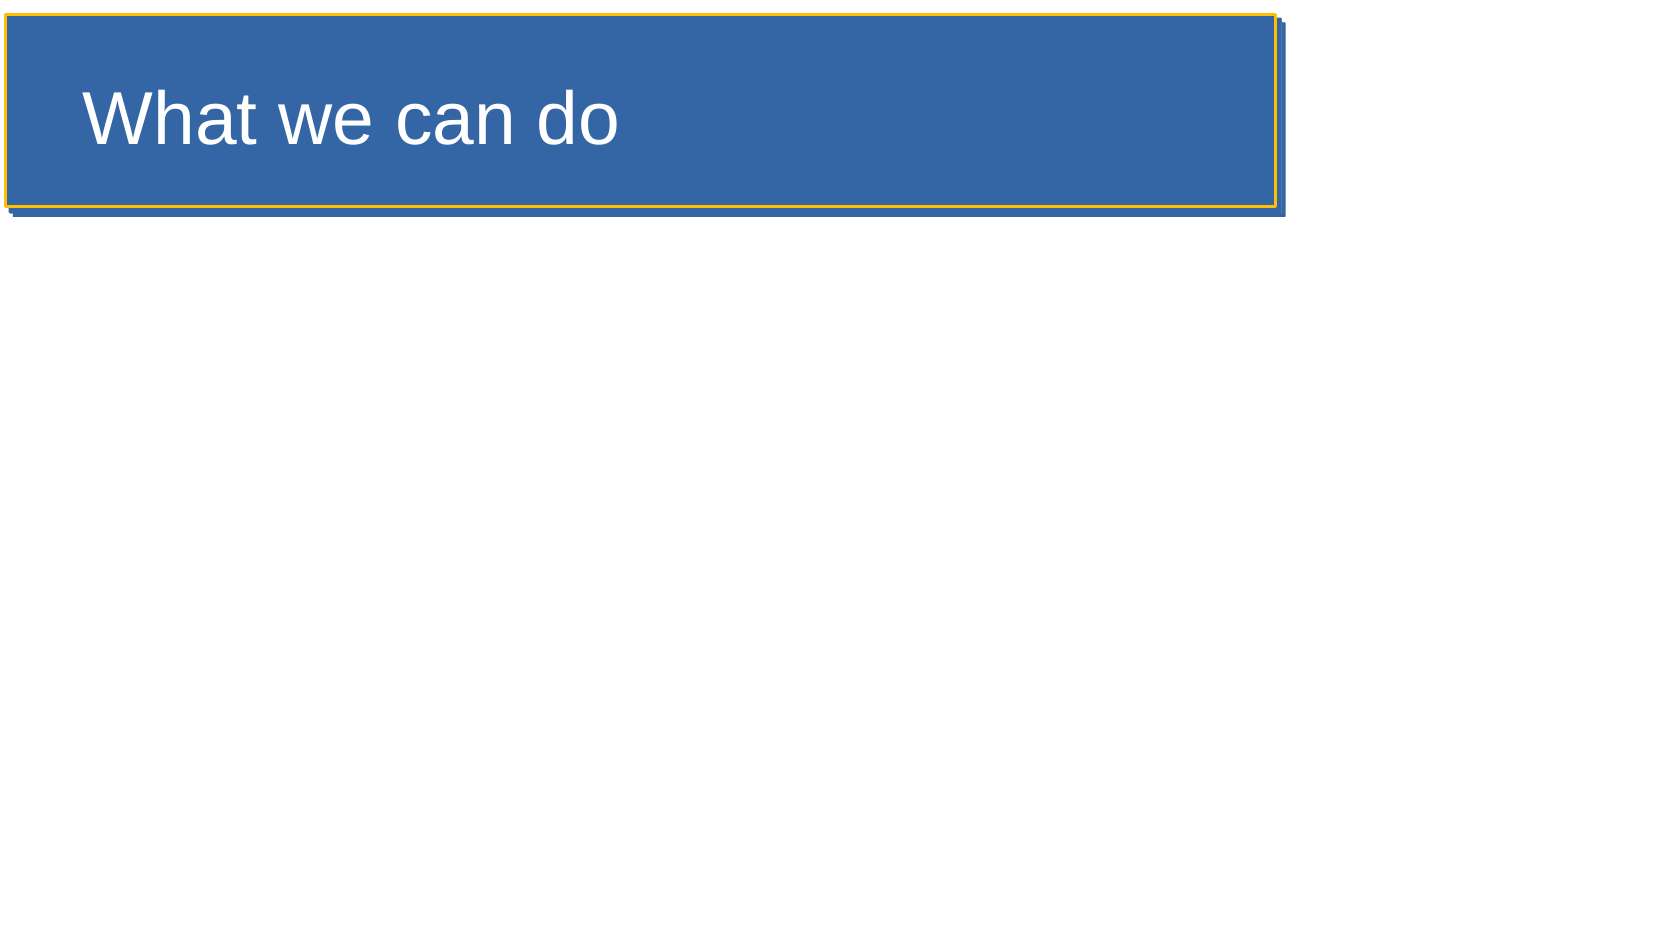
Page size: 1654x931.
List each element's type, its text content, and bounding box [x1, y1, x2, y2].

title What we can do [82, 44, 1235, 192]
